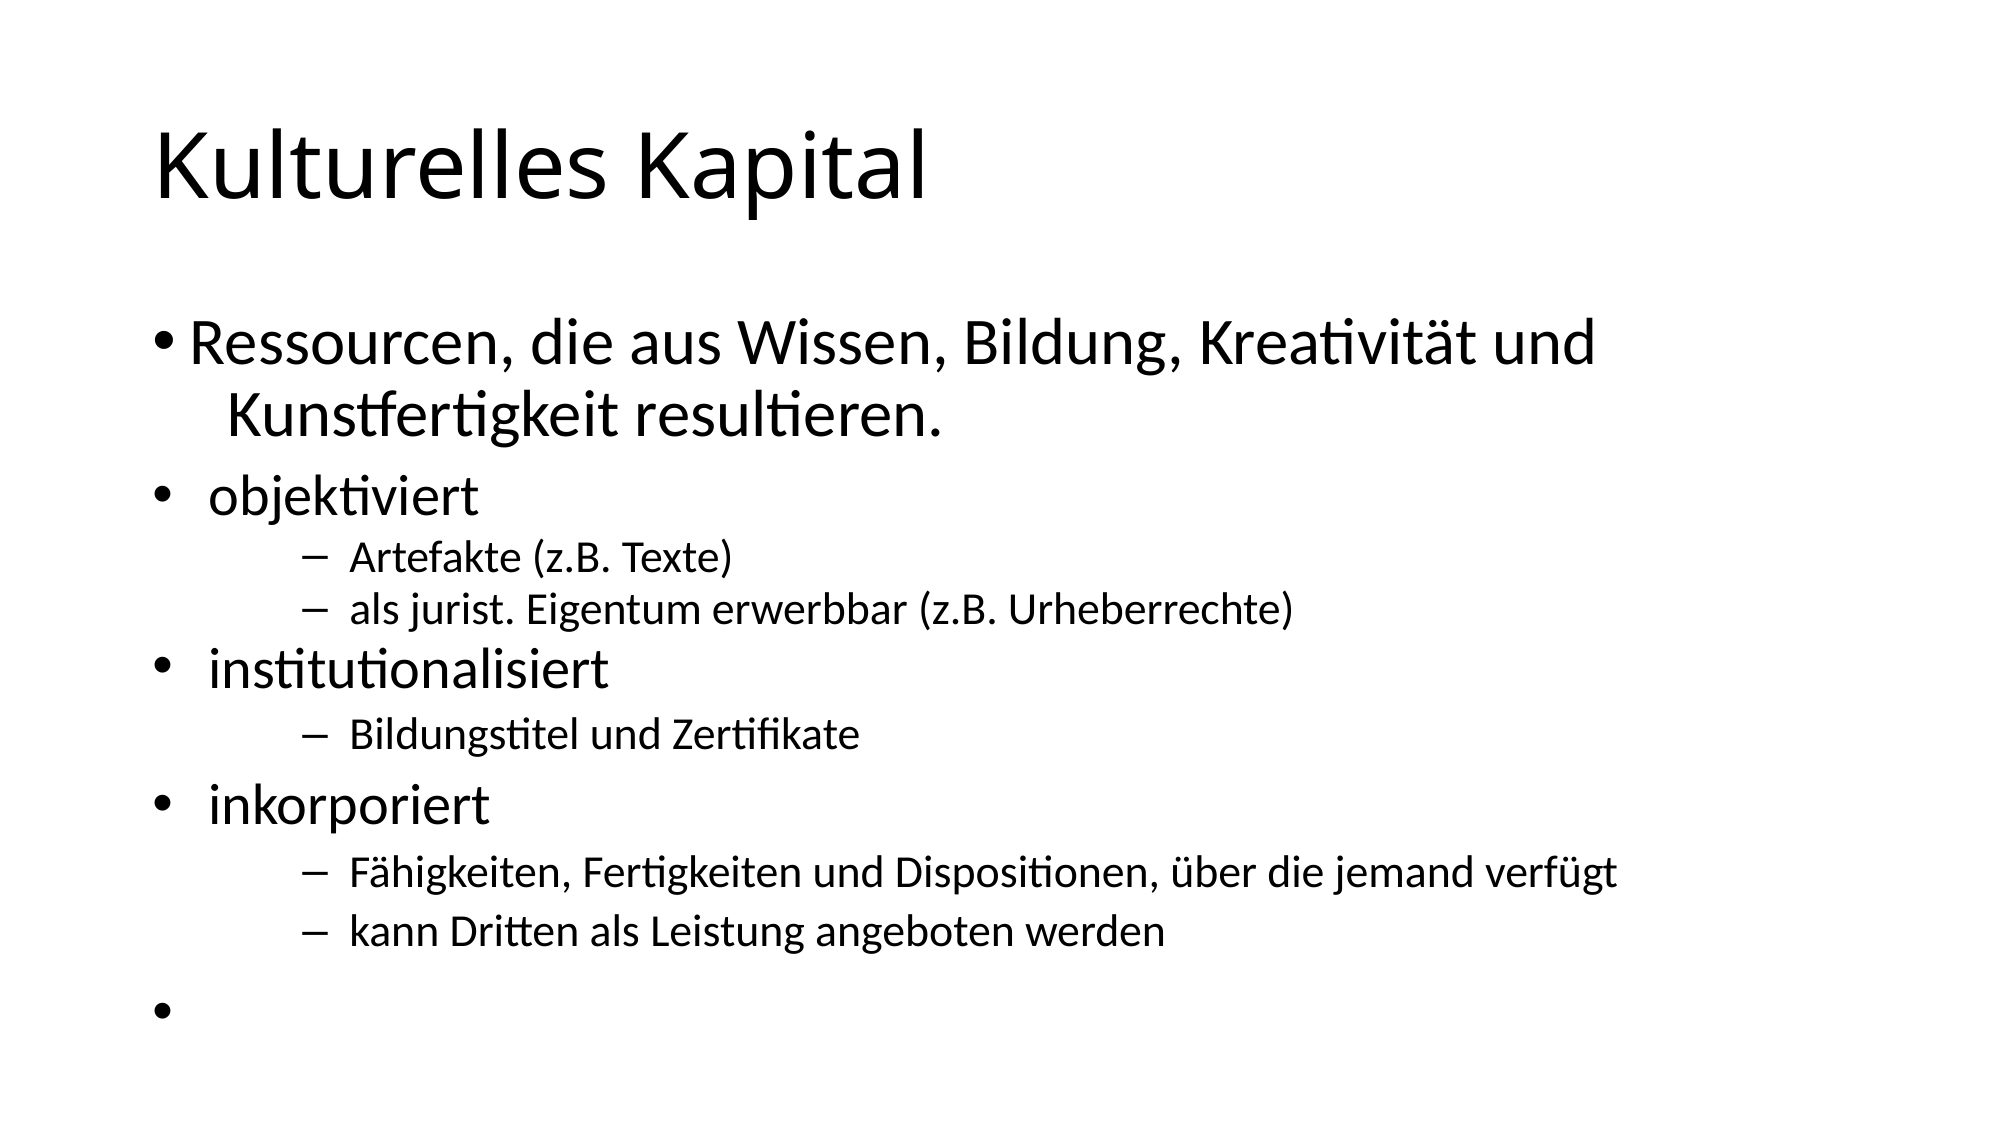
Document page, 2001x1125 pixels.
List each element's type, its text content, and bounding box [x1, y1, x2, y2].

title Kulturelles Kapital [137, 59, 1863, 278]
list Ressourcen, die aus Wissen, Bildung, Kreativität und Kunstfertigkeit resultieren. objektiviert Artefakte (z.B. Texte) als jurist. Eigentum erwerbbar (z.B. Urheberrechte) institutionalisiert Bildungstitel und Zertifikate inkorporiert Fähigkeiten, Fertigkeiten und Dispositionen, über die jemand verfügt kann Dritten als Leistung angeboten werden [137, 299, 1863, 1014]
